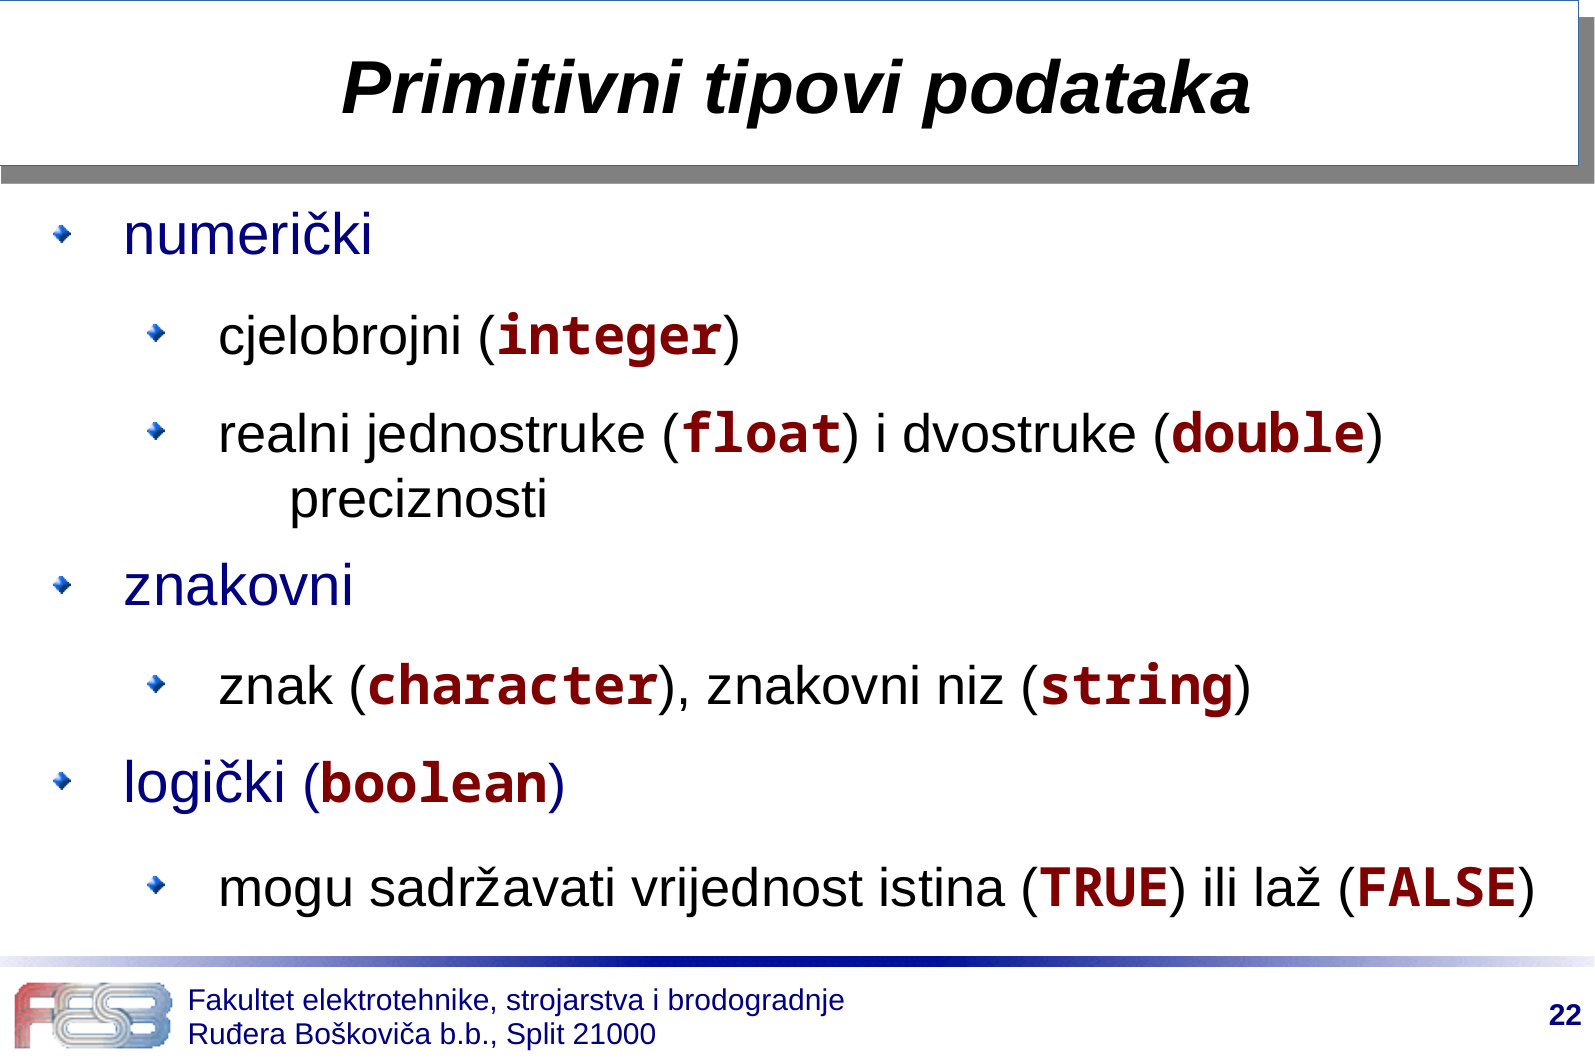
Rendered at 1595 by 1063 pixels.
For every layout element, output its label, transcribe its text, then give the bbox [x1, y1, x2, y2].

title Primitivni tipovi podataka [0, 0, 1595, 175]
list numerički cjelobrojni (integer) realni jednostruke (float) i dvostruke (double) preciznosti znakovni znak (character), znakovni niz (string) logički (boolean) mogu sadržavati vrijednost istina (TRUE) ili laž (FALSE) [29, 201, 1565, 944]
picture [9, 975, 177, 1059]
picture [0, 956, 1595, 967]
